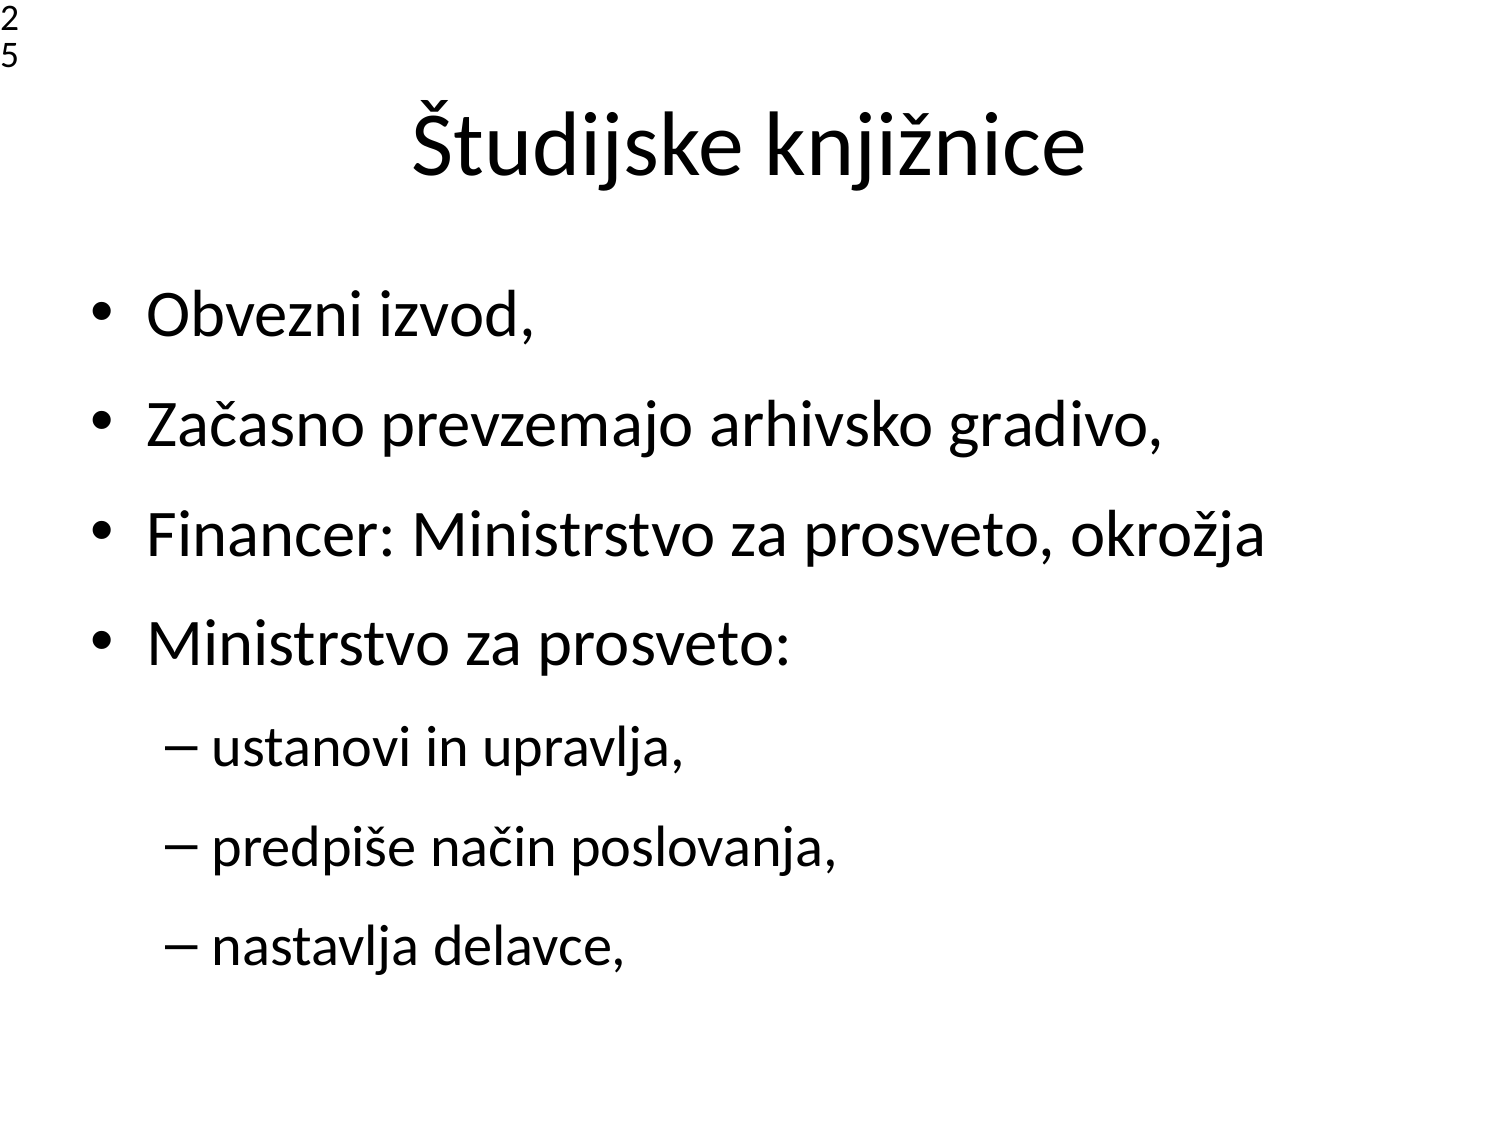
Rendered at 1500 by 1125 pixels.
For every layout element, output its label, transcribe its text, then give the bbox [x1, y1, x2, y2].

list Obvezni izvod, Začasno prevzemajo arhivsko gradivo, Financer: Ministrstvo za prosveto, okrožja Ministrstvo za prosveto: ustanovi in upravlja, predpiše način poslovanja, nastavlja delavce, [75, 262, 1425, 1005]
title Študijske knjižnice [75, 45, 1425, 233]
